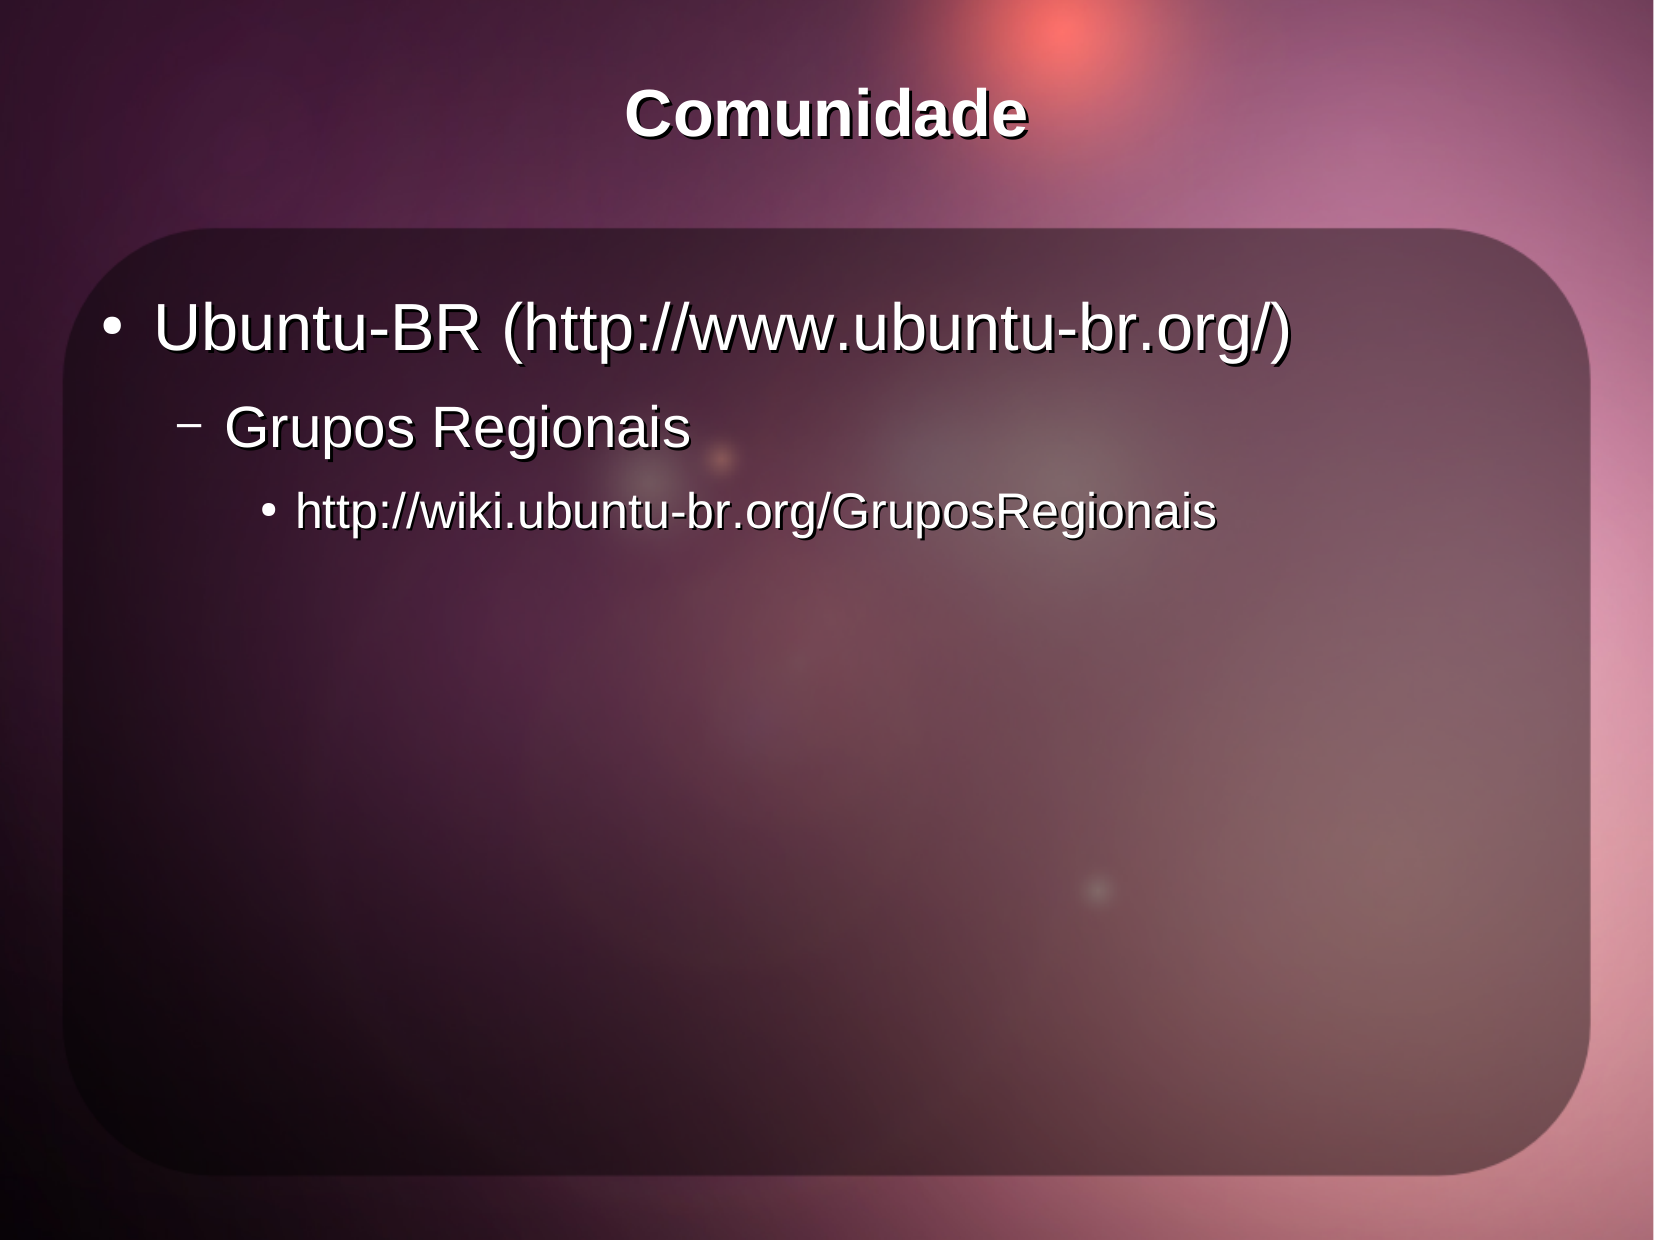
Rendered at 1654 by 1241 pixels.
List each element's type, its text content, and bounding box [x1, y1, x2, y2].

title Comunidade [59, 49, 1595, 178]
list Ubuntu-BR (http://www.ubuntu-br.org/) Grupos Regionais http://wiki.ubuntu-br.org/GruposRegionais [82, 290, 1571, 1109]
picture [0, 0, 1654, 1240]
